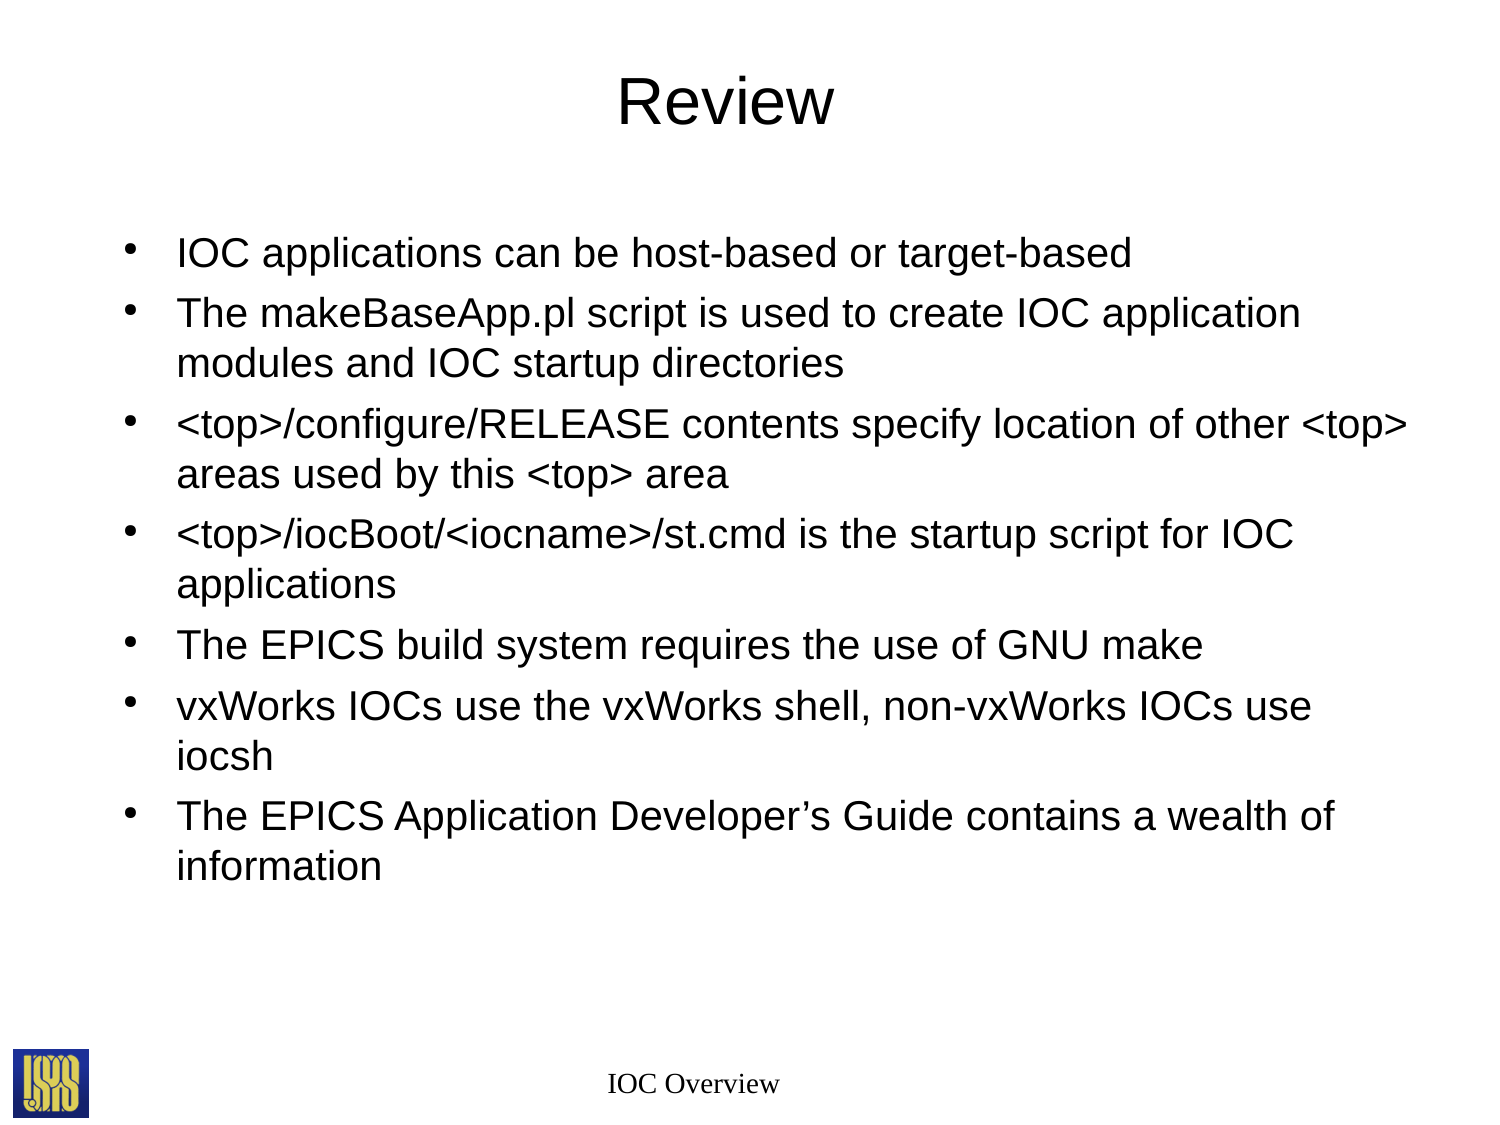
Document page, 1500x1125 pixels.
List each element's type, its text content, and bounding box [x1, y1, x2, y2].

list IOC applications can be host-based or target-based The makeBaseApp.pl script is used to create IOC application modules and IOC startup directories <top>/configure/RELEASE contents specify location of other <top> areas used by this <top> area <top>/iocBoot/<iocname>/st.cmd is the startup script for IOC applications The EPICS build system requires the use of GNU make vxWorks IOCs use the vxWorks shell, non-vxWorks IOCs use iocsh The EPICS Application Developer’s Guide contains a wealth of information [90, 217, 1435, 907]
title Review [55, 57, 1361, 146]
picture [13, 1049, 89, 1118]
